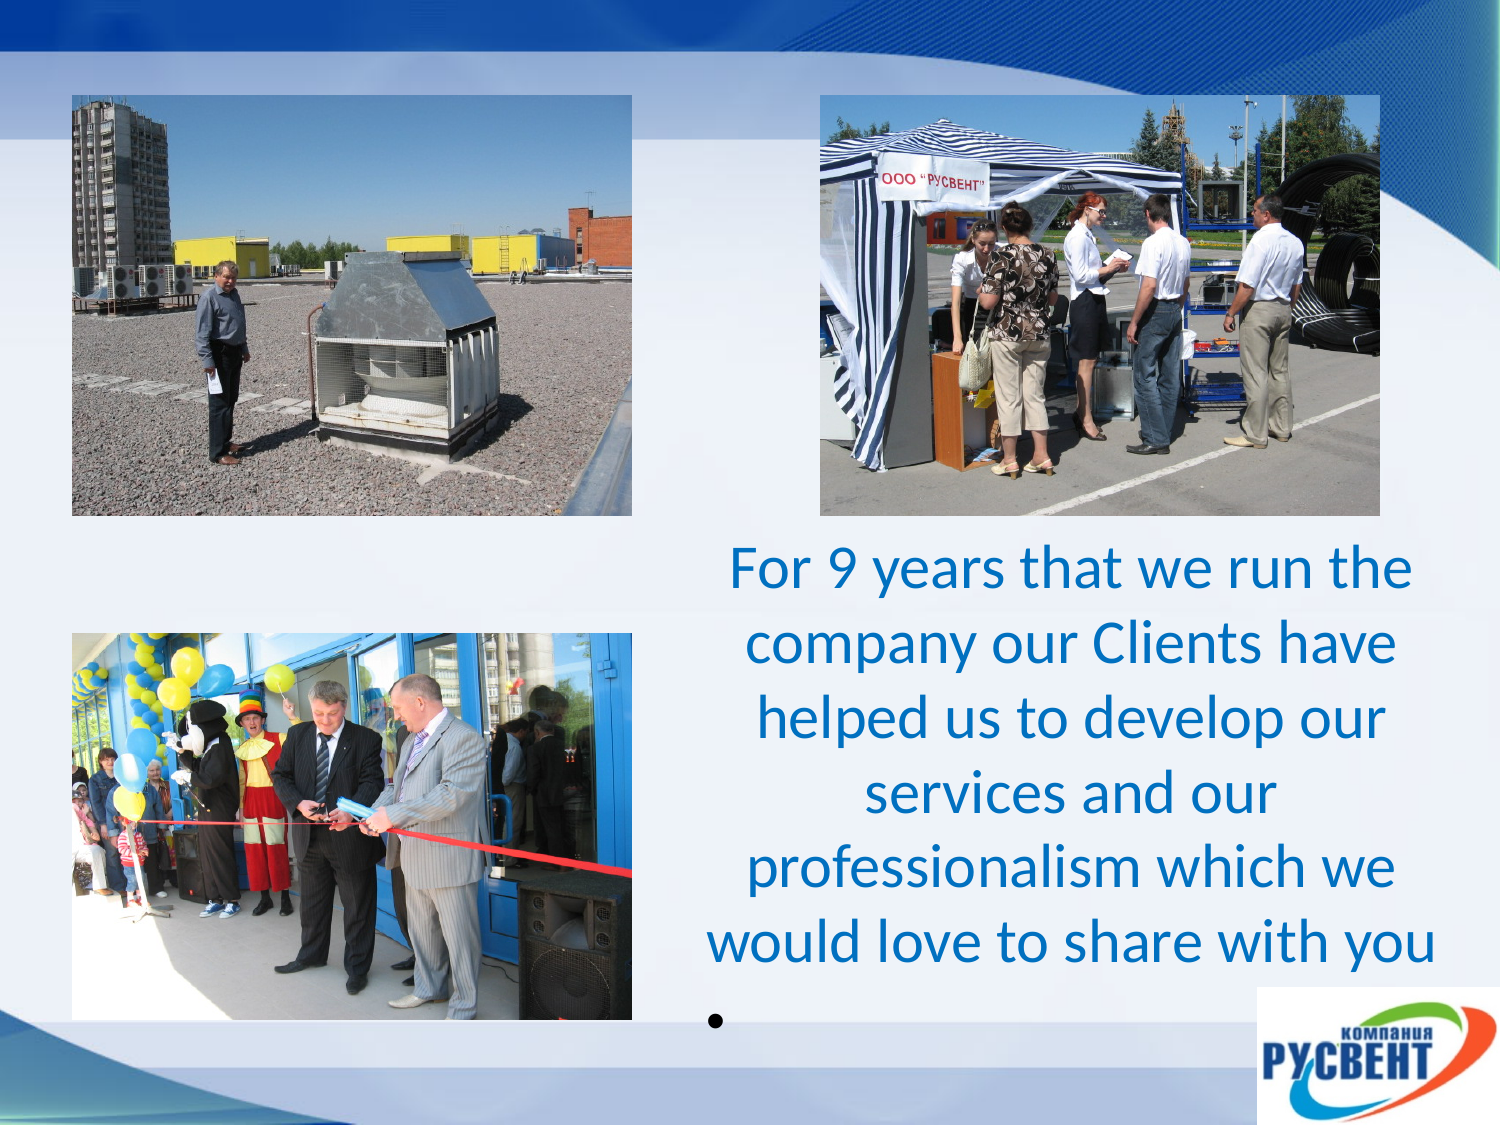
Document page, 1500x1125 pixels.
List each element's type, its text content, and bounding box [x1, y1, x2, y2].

picture [72, 633, 632, 1020]
picture [72, 95, 632, 516]
picture [820, 95, 1380, 516]
list For 9 years that we run the company our Clients have helped us to develop our services and our professionalism which we would love to share with you [690, 518, 1465, 1023]
picture [1257, 987, 1500, 1125]
